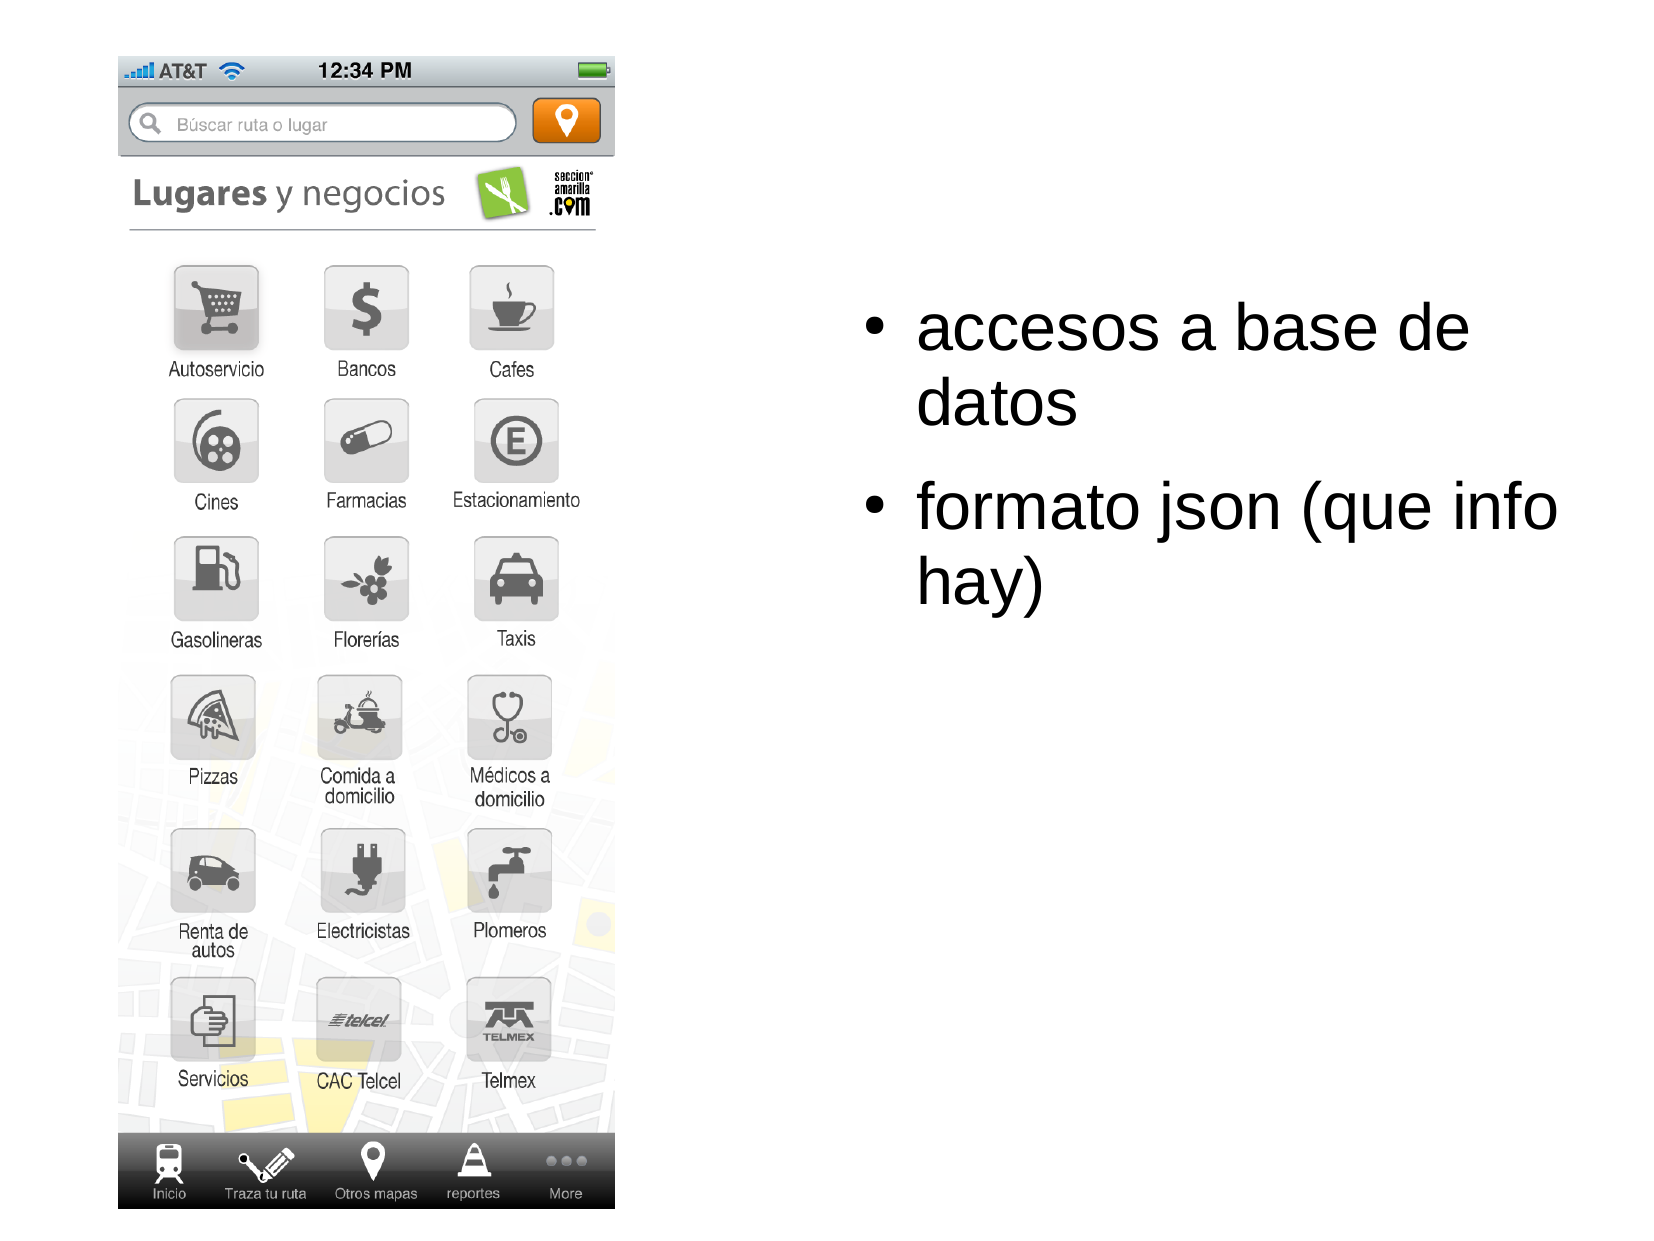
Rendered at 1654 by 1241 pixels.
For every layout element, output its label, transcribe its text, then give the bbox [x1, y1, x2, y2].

picture [118, 56, 617, 1211]
list accesos a base de datos formato json (que info hay) [845, 290, 1572, 1109]
